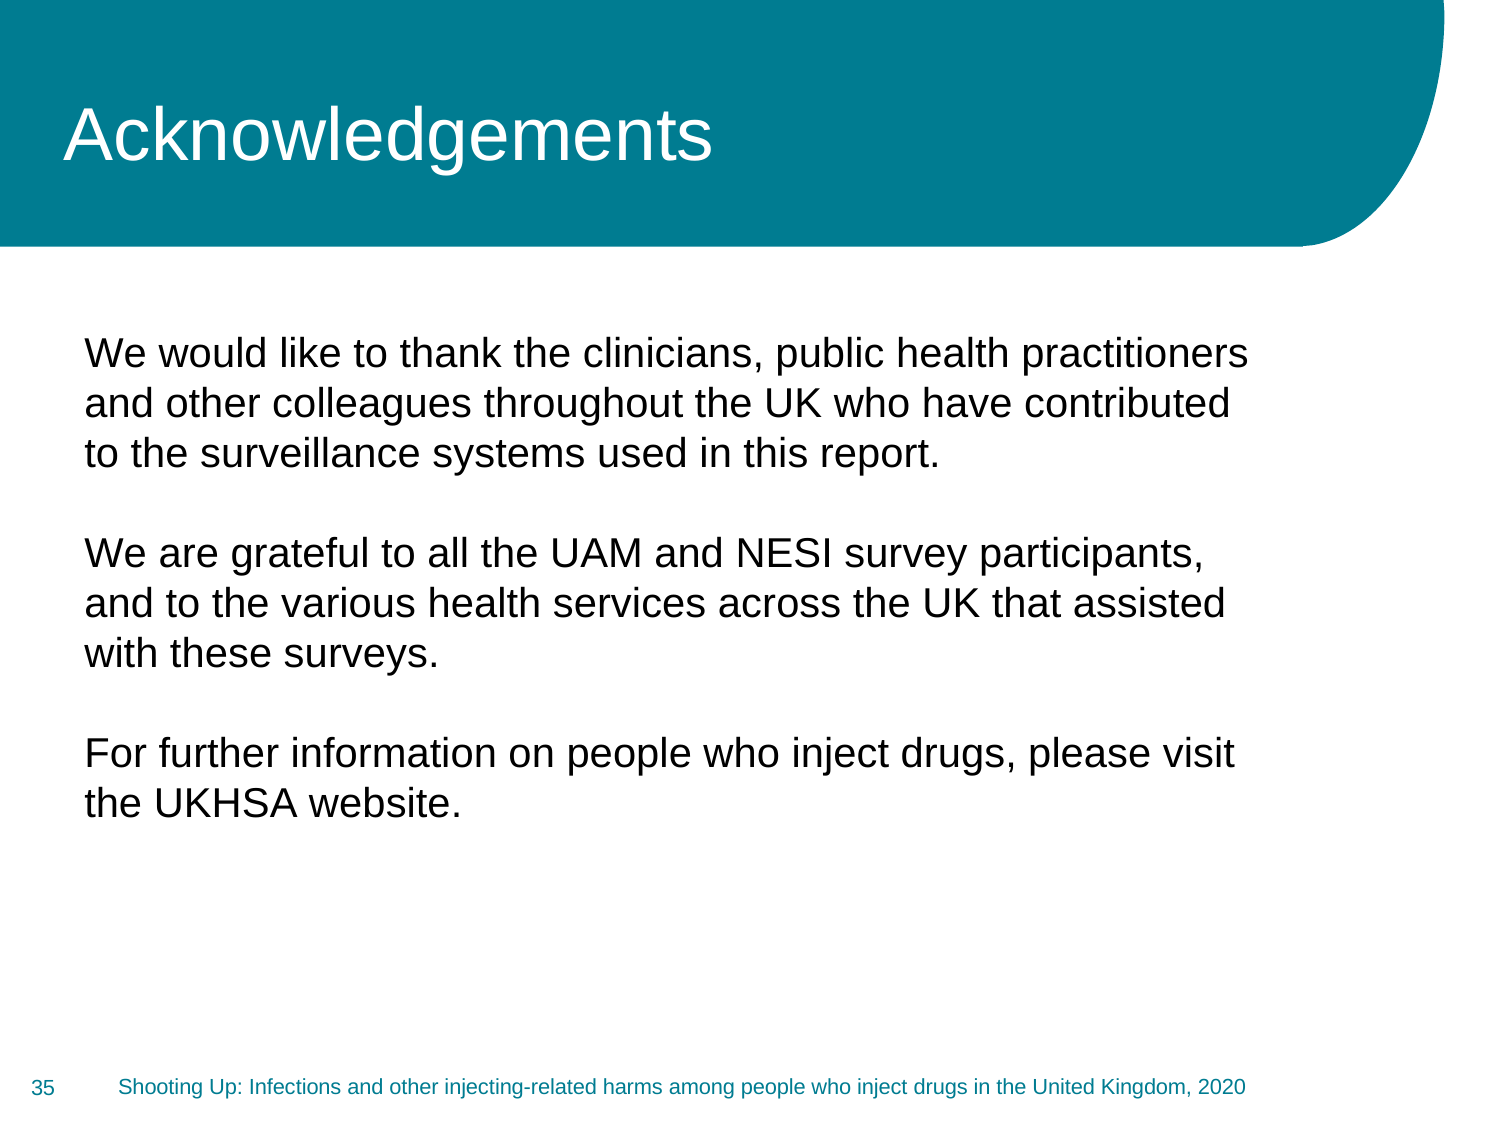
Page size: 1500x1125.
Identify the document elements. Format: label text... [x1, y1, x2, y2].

text_box [16, 1056, 90, 1117]
text_box Shooting Up: Infections and other injecting-related harms among people who inject drugs in the United Kingdom, 2020 [103, 1056, 1335, 1116]
text_box Acknowledgements [53, 80, 1350, 182]
text_box We would like to thank the clinicians, public health practitioners and other colleagues throughout the UK who have contributed to the surveillance systems used in this report. We are grateful to all the UAM and NESI survey participants, and to the various health services across the UK that assisted with these surveys. For further information on people who inject drugs, please visit the UKHSA website. [73, 320, 1277, 832]
